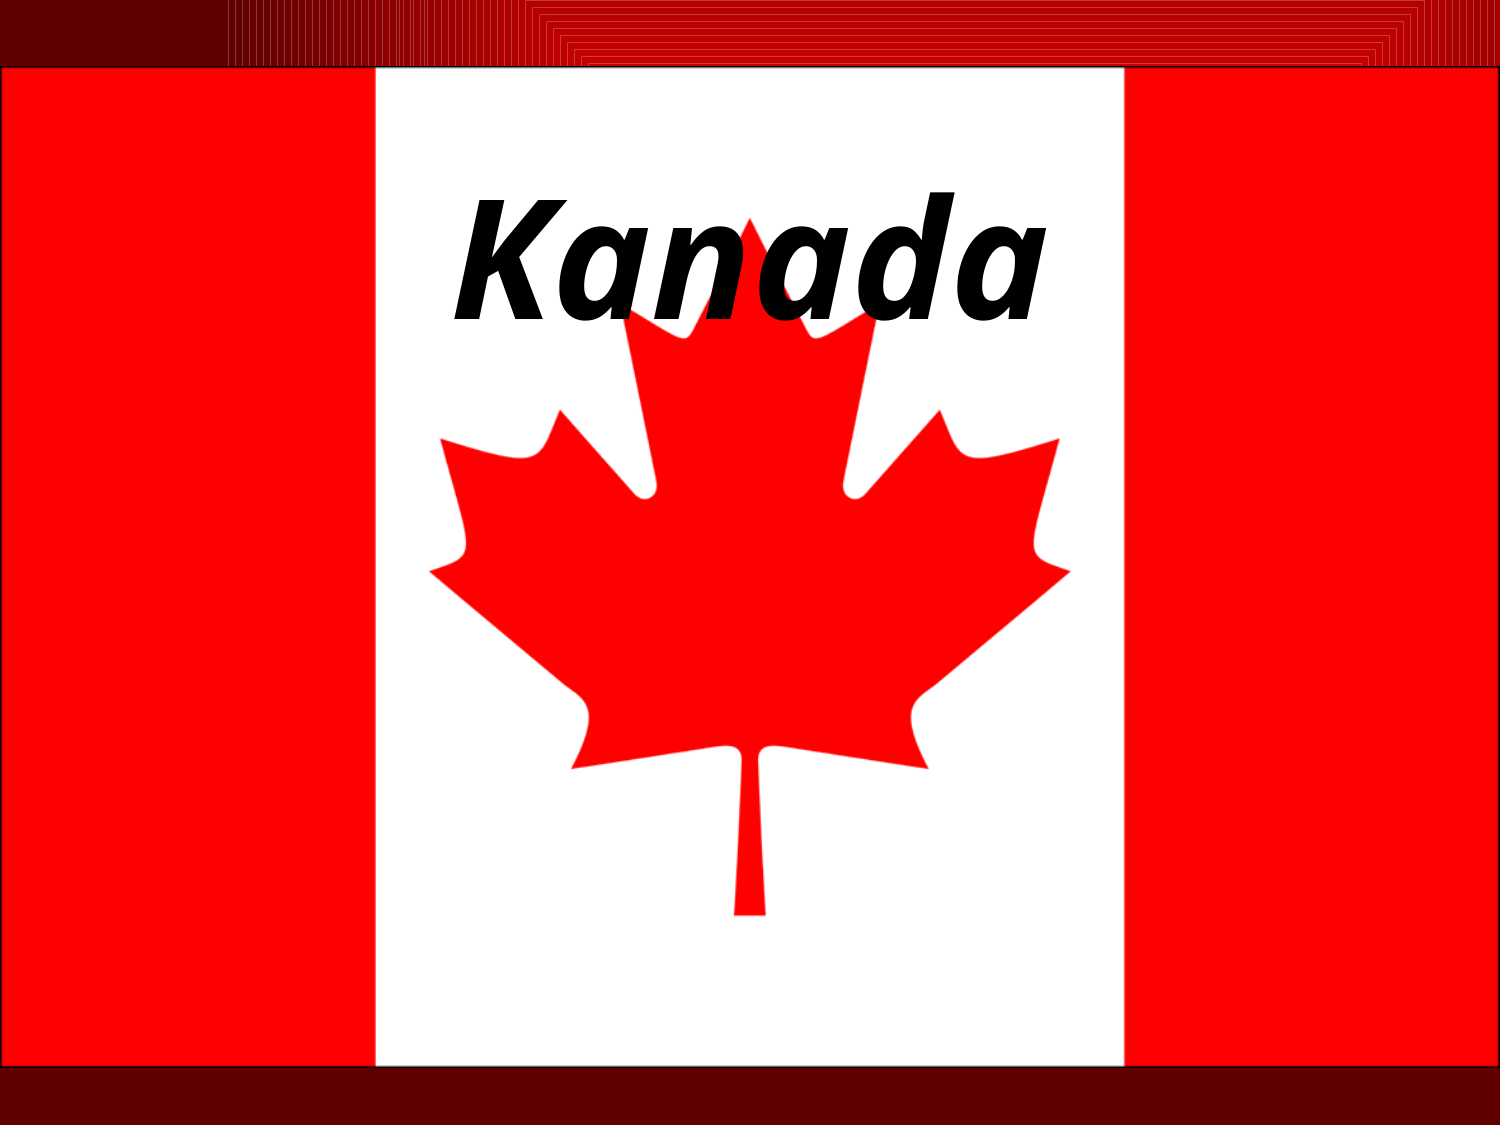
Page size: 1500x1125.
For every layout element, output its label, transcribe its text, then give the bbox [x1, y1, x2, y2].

picture [0, 66, 1500, 1068]
title Kanada [112, 66, 1388, 308]
